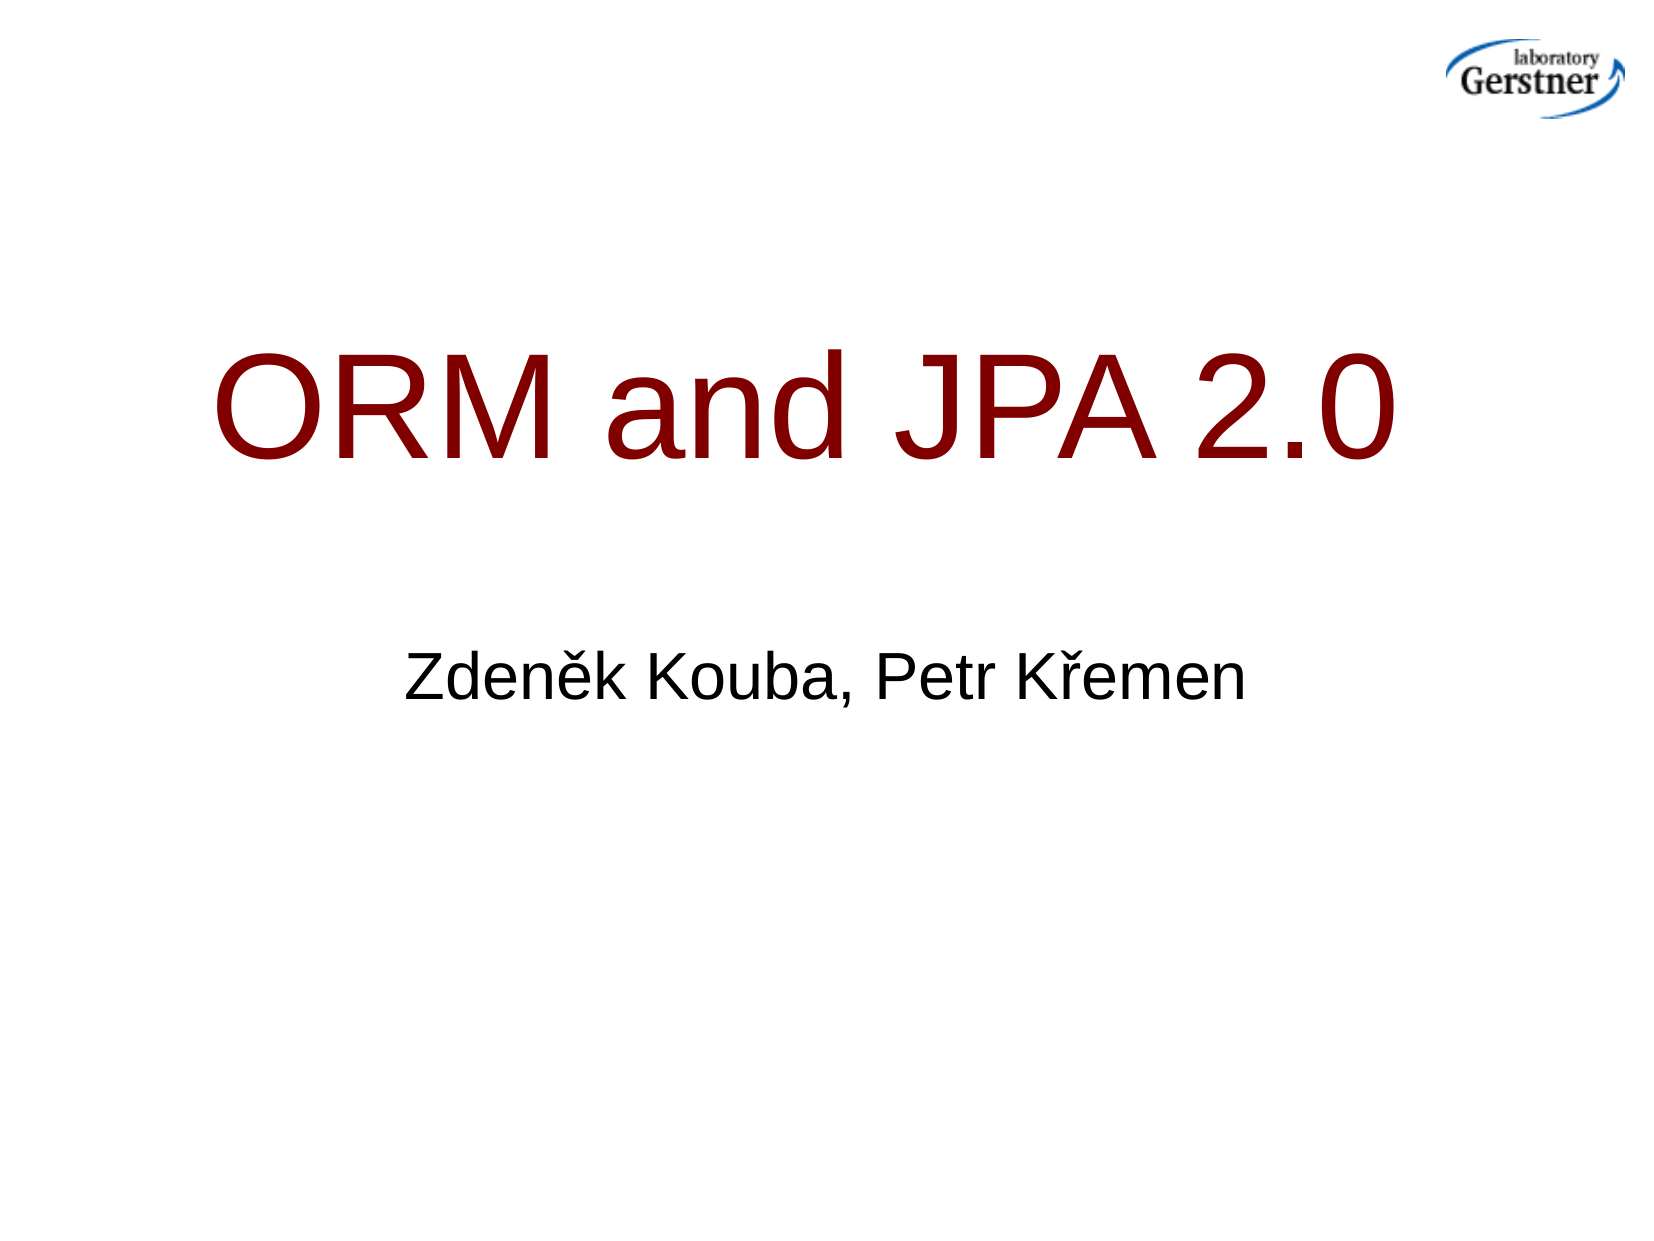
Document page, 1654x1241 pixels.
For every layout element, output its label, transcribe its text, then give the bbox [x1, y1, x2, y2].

picture [1446, 39, 1625, 119]
text_box ORM and JPA 2.0 Zdeněk Kouba, Petr Křemen [82, 297, 1571, 1102]
